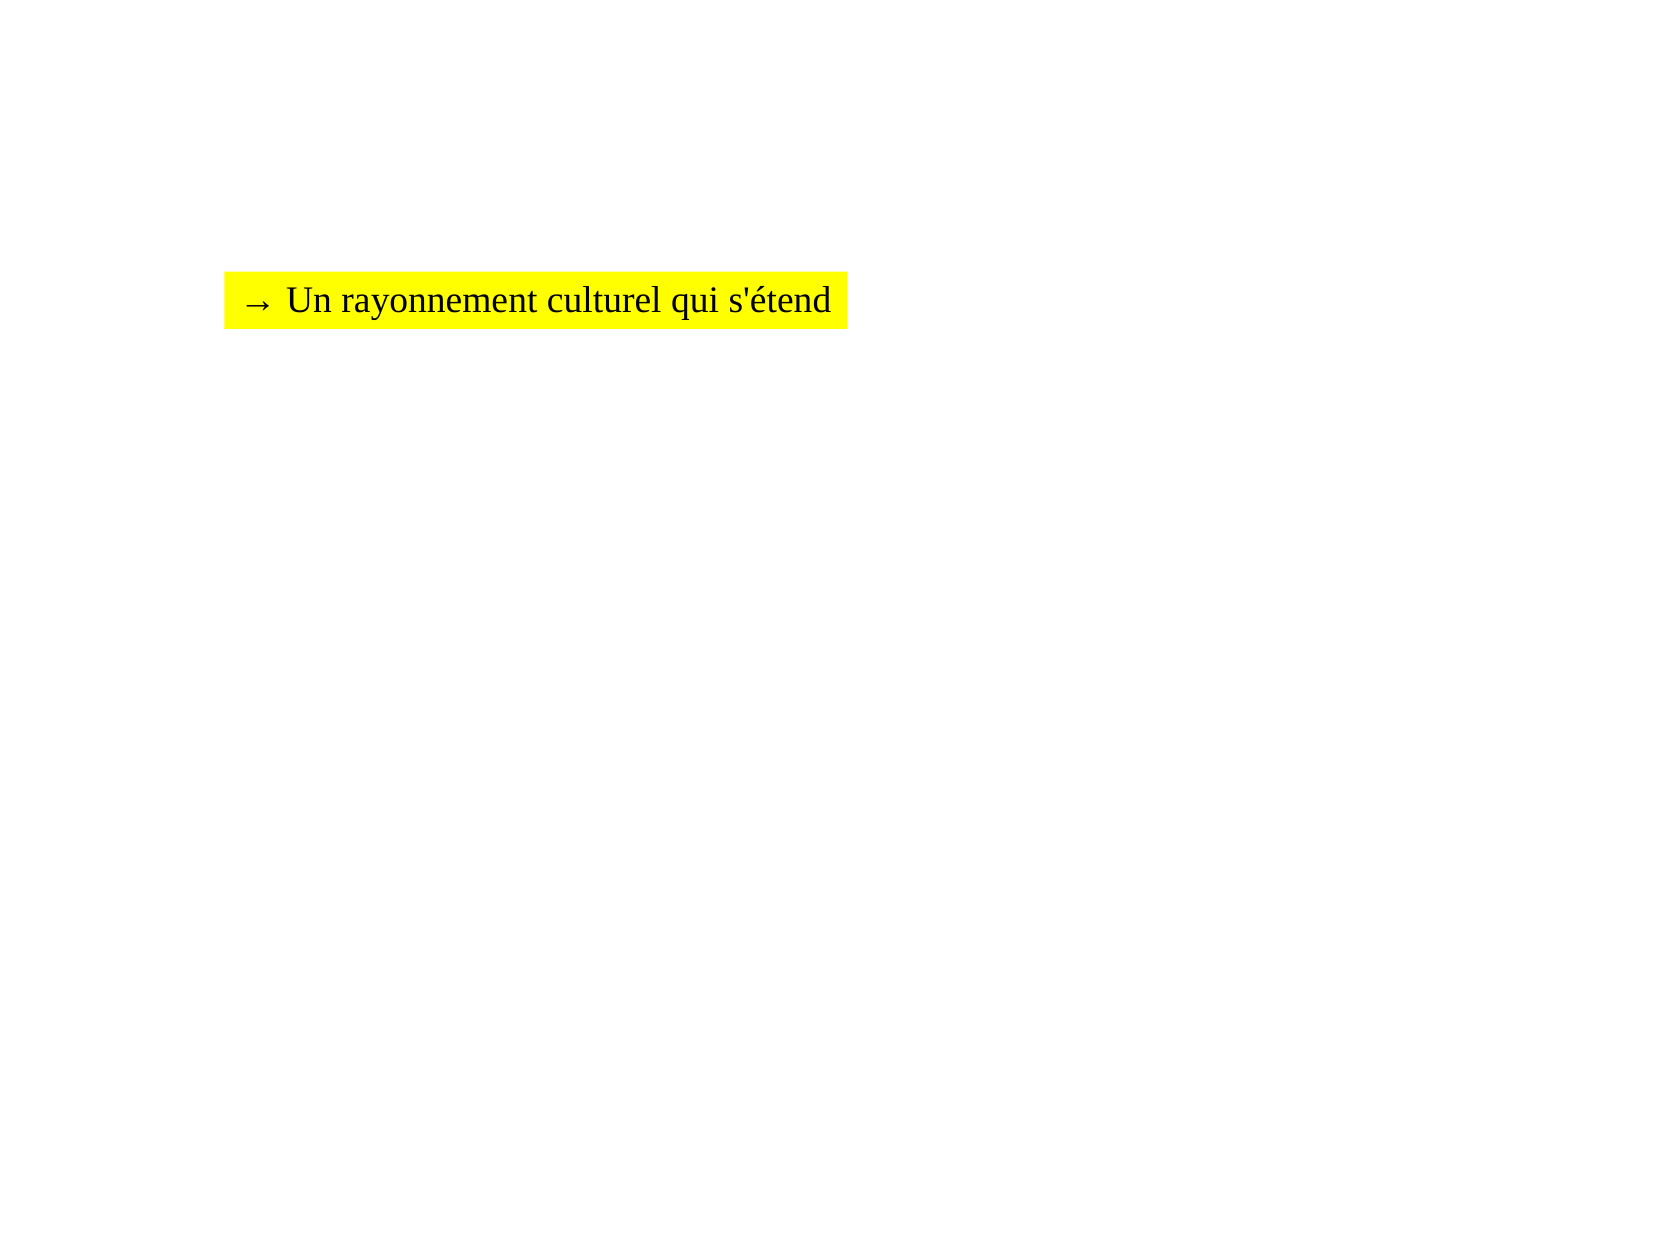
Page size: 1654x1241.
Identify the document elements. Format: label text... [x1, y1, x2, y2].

text_box → Un rayonnement culturel qui s'étend [224, 271, 848, 329]
